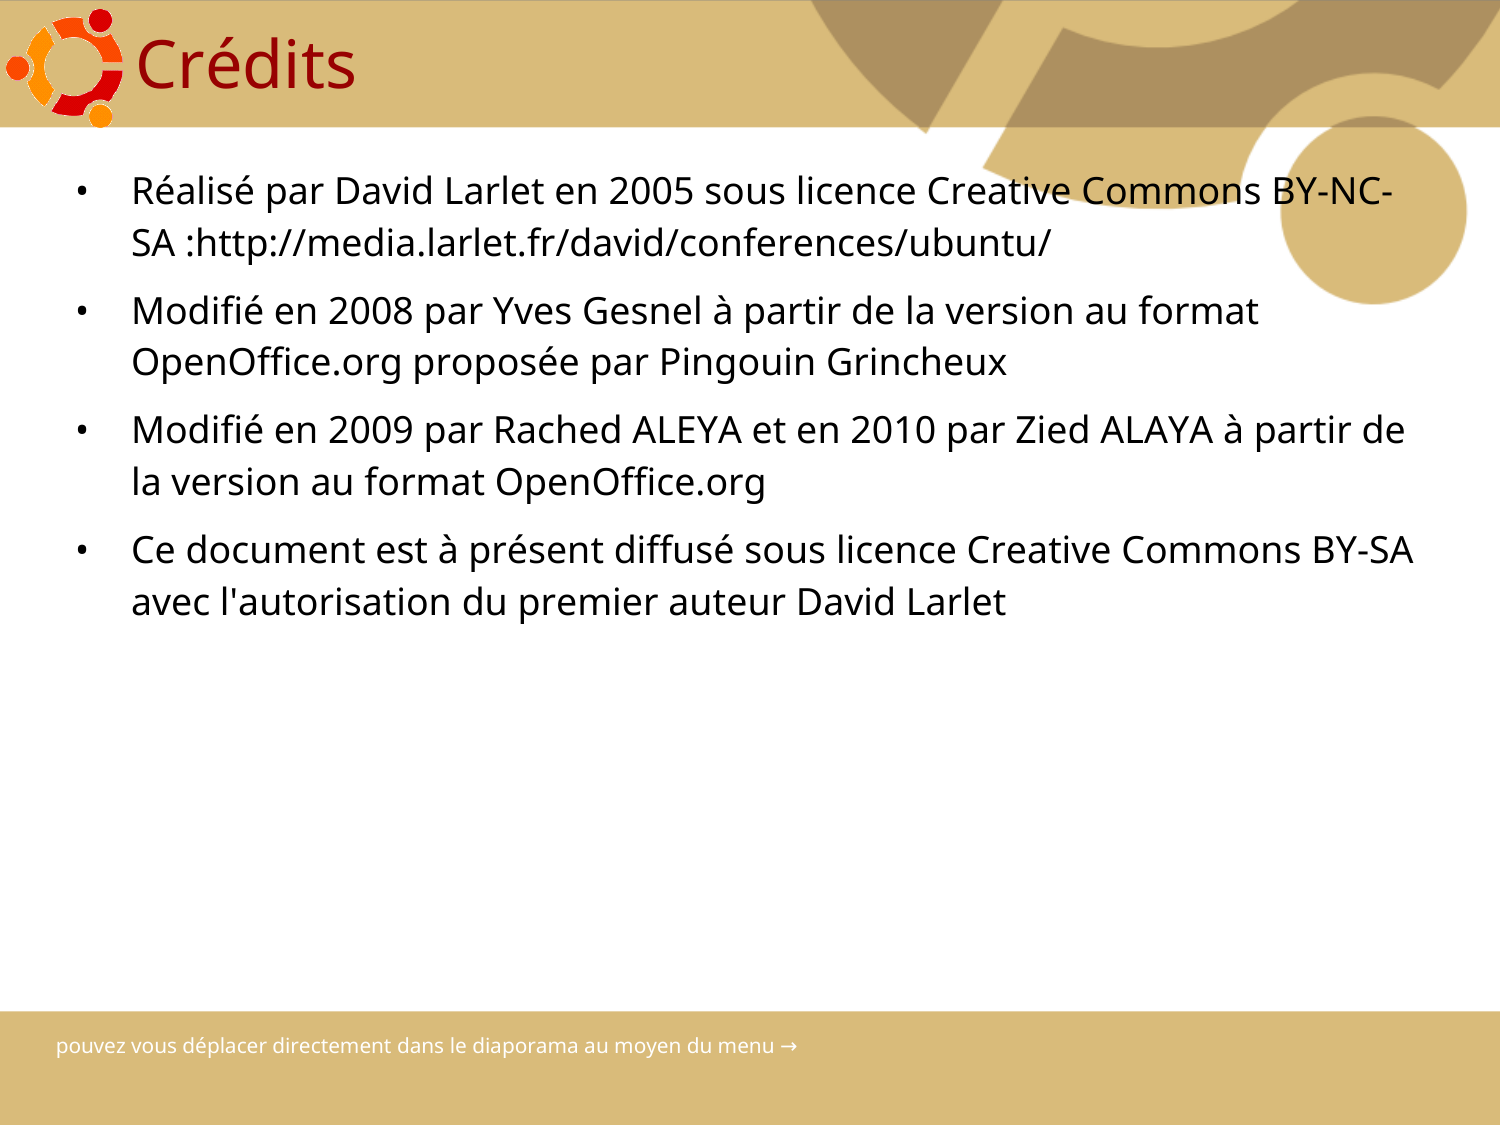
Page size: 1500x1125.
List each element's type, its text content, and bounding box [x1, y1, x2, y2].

title Crédits [135, 0, 1417, 144]
picture [0, 0, 1500, 557]
list Réalisé par David Larlet en 2005 sous licence Creative Commons BY-NC-SA :http://media.larlet.fr/david/conferences/ubuntu/ Modifié en 2008 par Yves Gesnel à partir de la version au format OpenOffice.org proposée par Pingouin Grincheux Modifié en 2009 par Rached ALEYA et en 2010 par Zied ALAYA à partir de la version au format OpenOffice.org Ce document est à présent diffusé sous licence Creative Commons BY-SA avec l'autorisation du premier auteur David Larlet [75, 164, 1425, 892]
